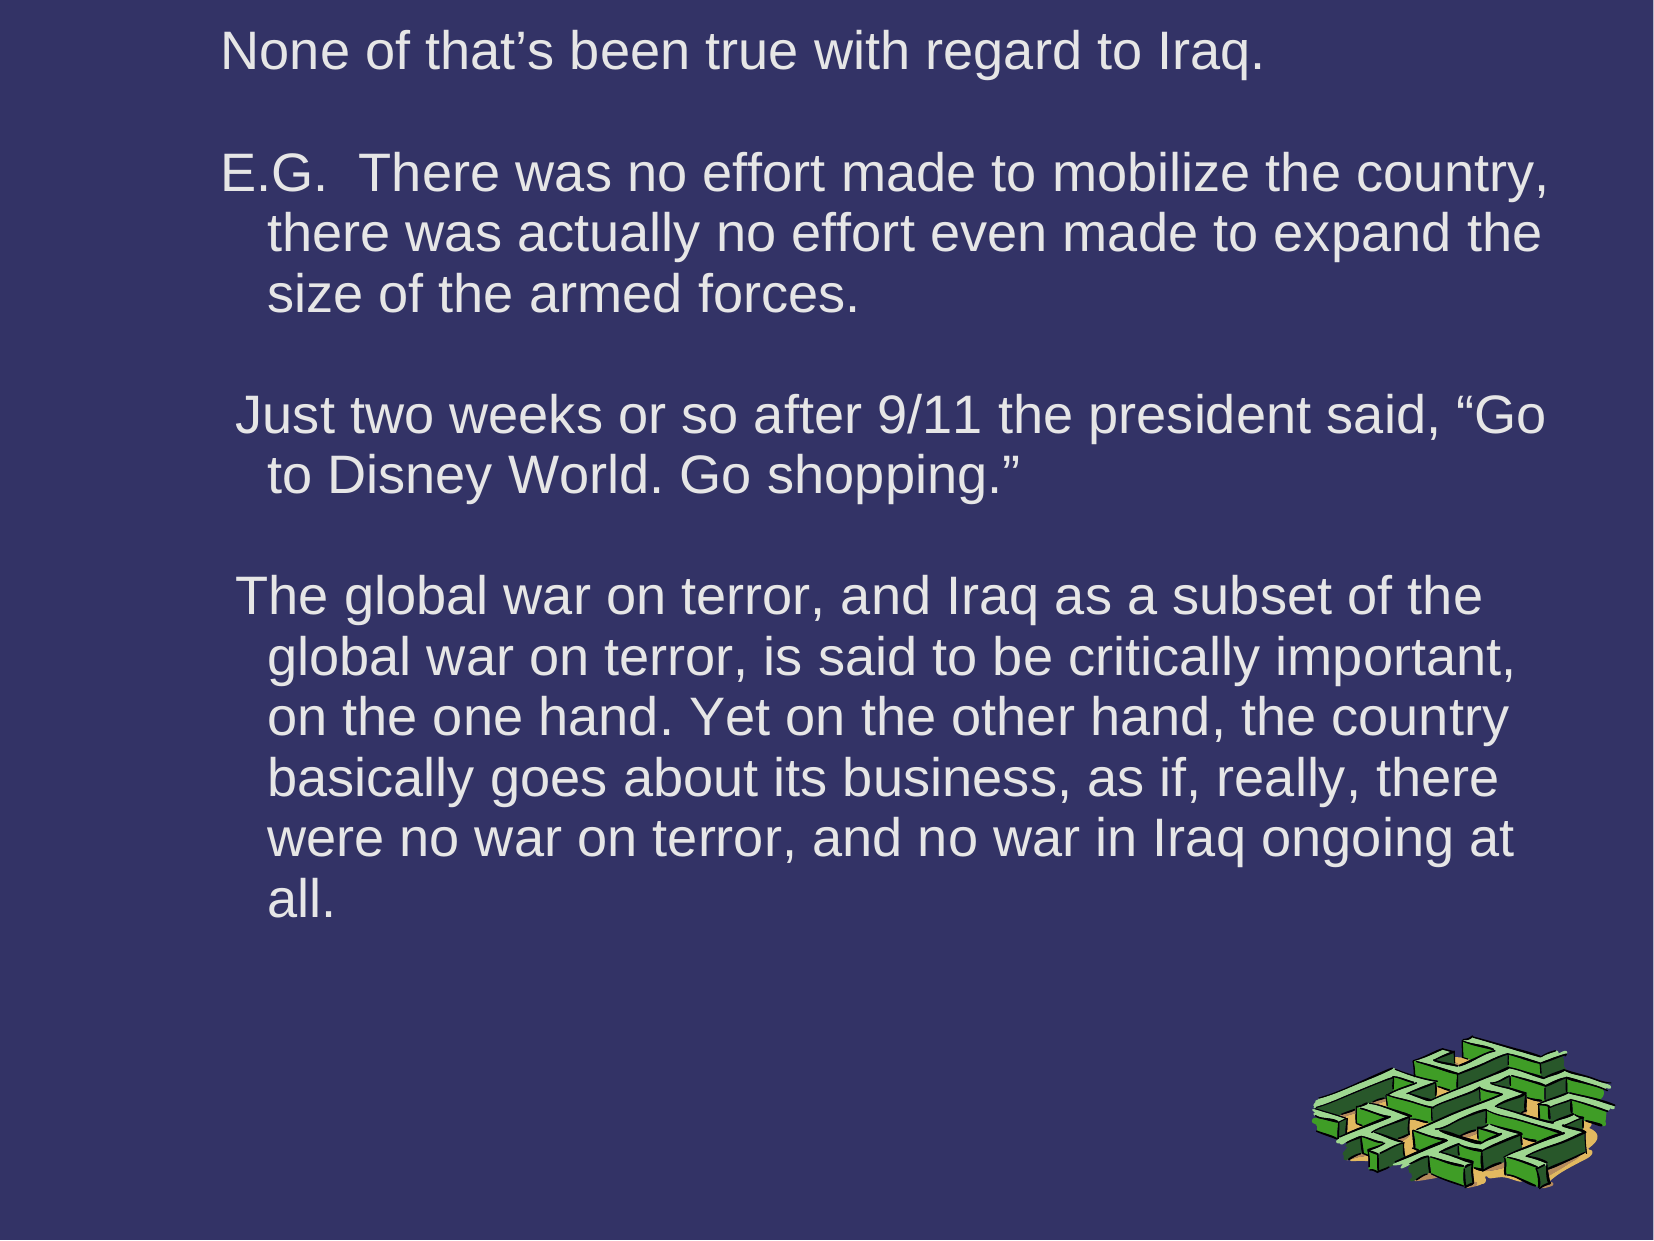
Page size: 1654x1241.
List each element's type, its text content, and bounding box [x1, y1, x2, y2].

list None of that’s been true with regard to Iraq. E.G. There was no effort made to mobilize the country, there was actually no effort even made to expand the size of the armed forces. Just two weeks or so after 9/11 the president said, “Go to Disney World. Go shopping.” The global war on terror, and Iraq as a subset of the global war on terror, is said to be critically important, on the one hand. Yet on the other hand, the country basically goes about its business, as if, really, there were no war on terror, and no war in Iraq ongoing at all. [184, 20, 1576, 929]
